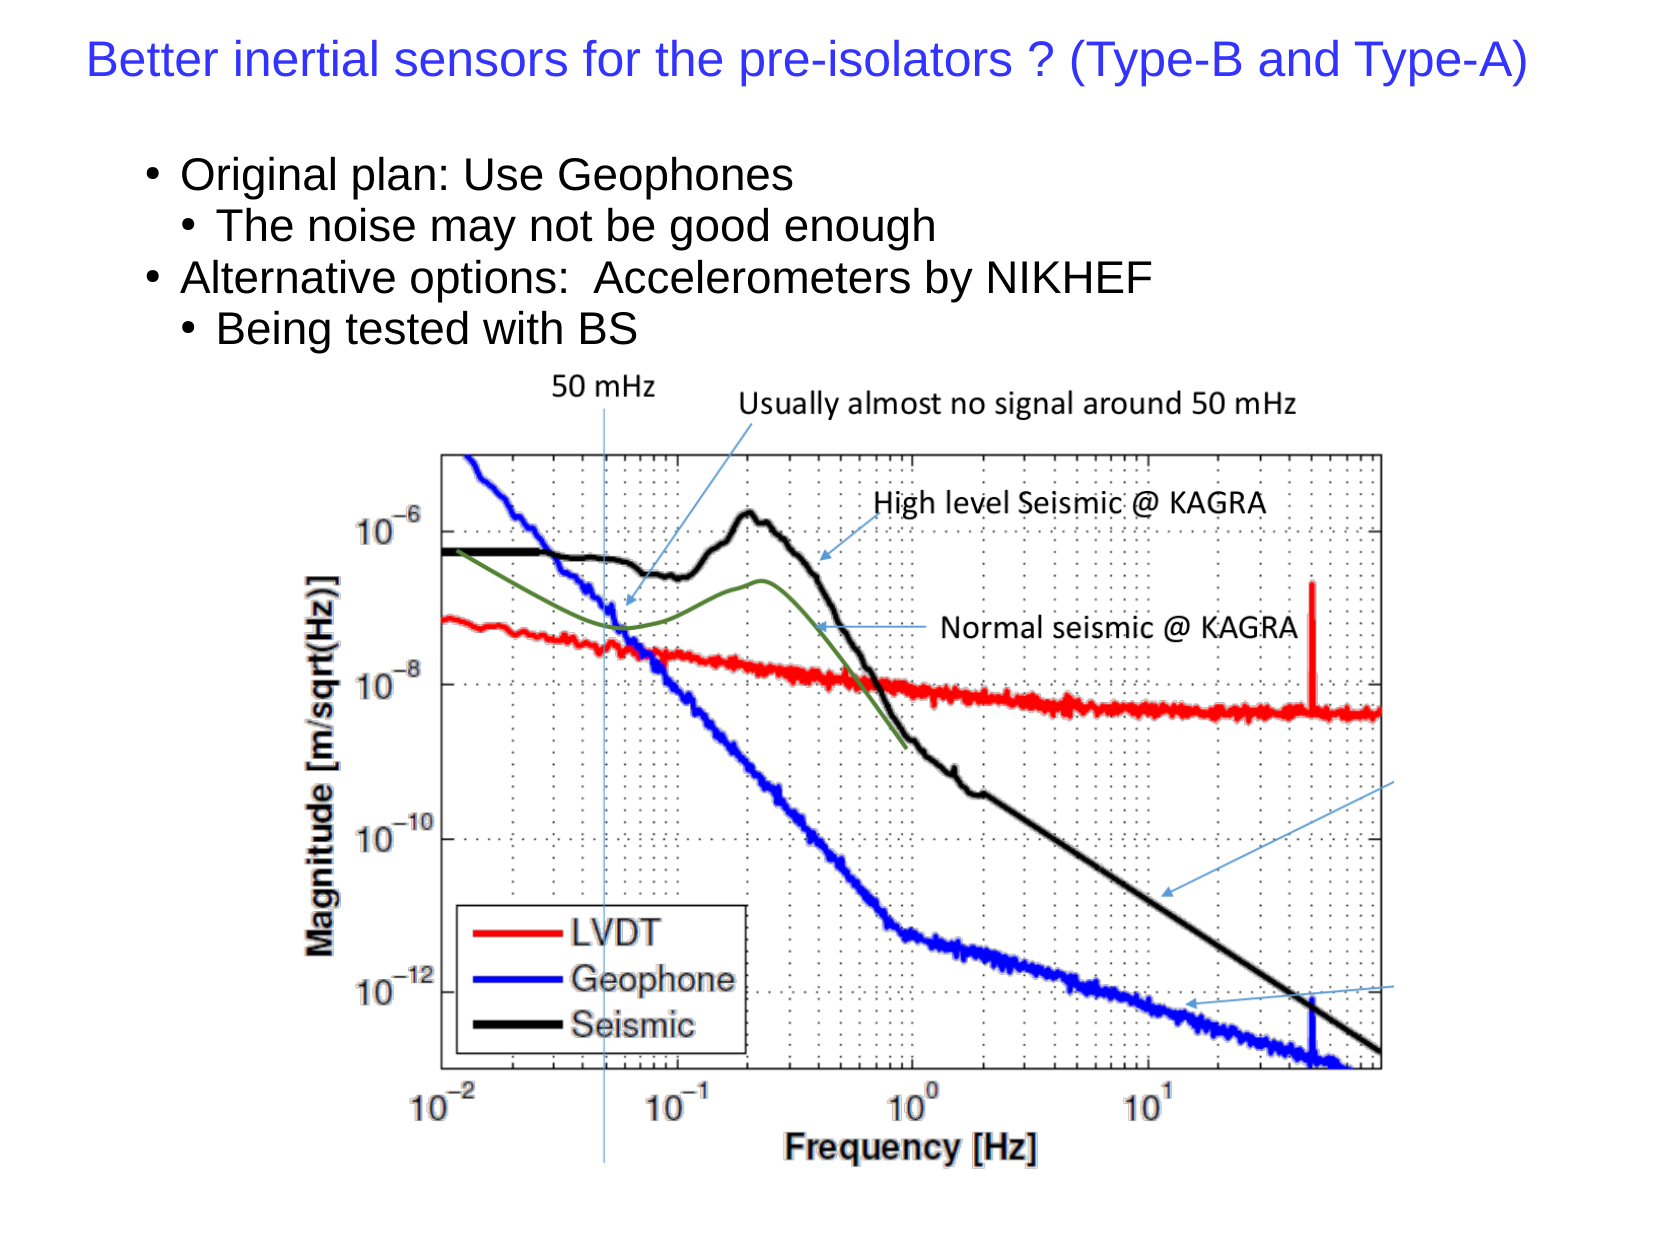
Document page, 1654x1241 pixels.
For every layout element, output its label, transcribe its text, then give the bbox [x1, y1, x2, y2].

picture [268, 354, 1394, 1184]
text_box Original plan: Use Geophones The noise may not be good enough Alternative options: Accelerometers by NIKHEF Being tested with BS [129, 141, 1168, 361]
text_box Better inertial sensors for the pre-isolators ? (Type-B and Type-A) [70, 23, 1546, 95]
